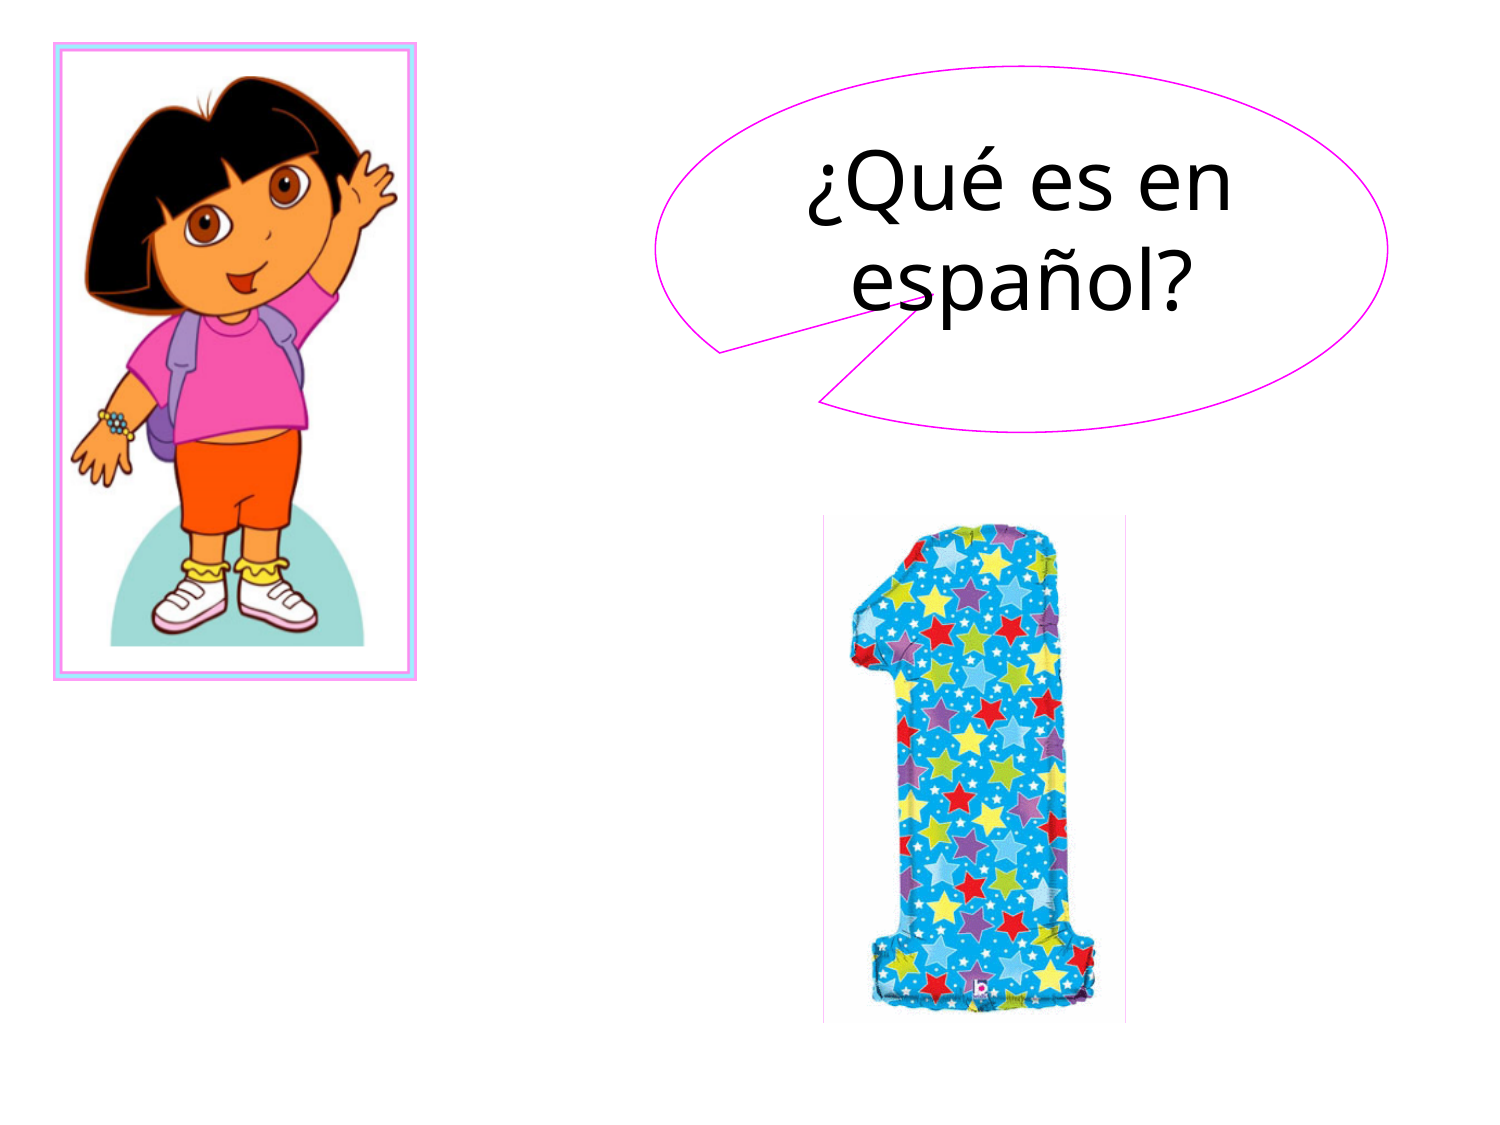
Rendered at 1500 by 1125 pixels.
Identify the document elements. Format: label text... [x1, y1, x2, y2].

picture [714, 515, 1235, 1023]
text_box ¿Qué es en español? [655, 66, 1388, 433]
picture [53, 42, 417, 681]
